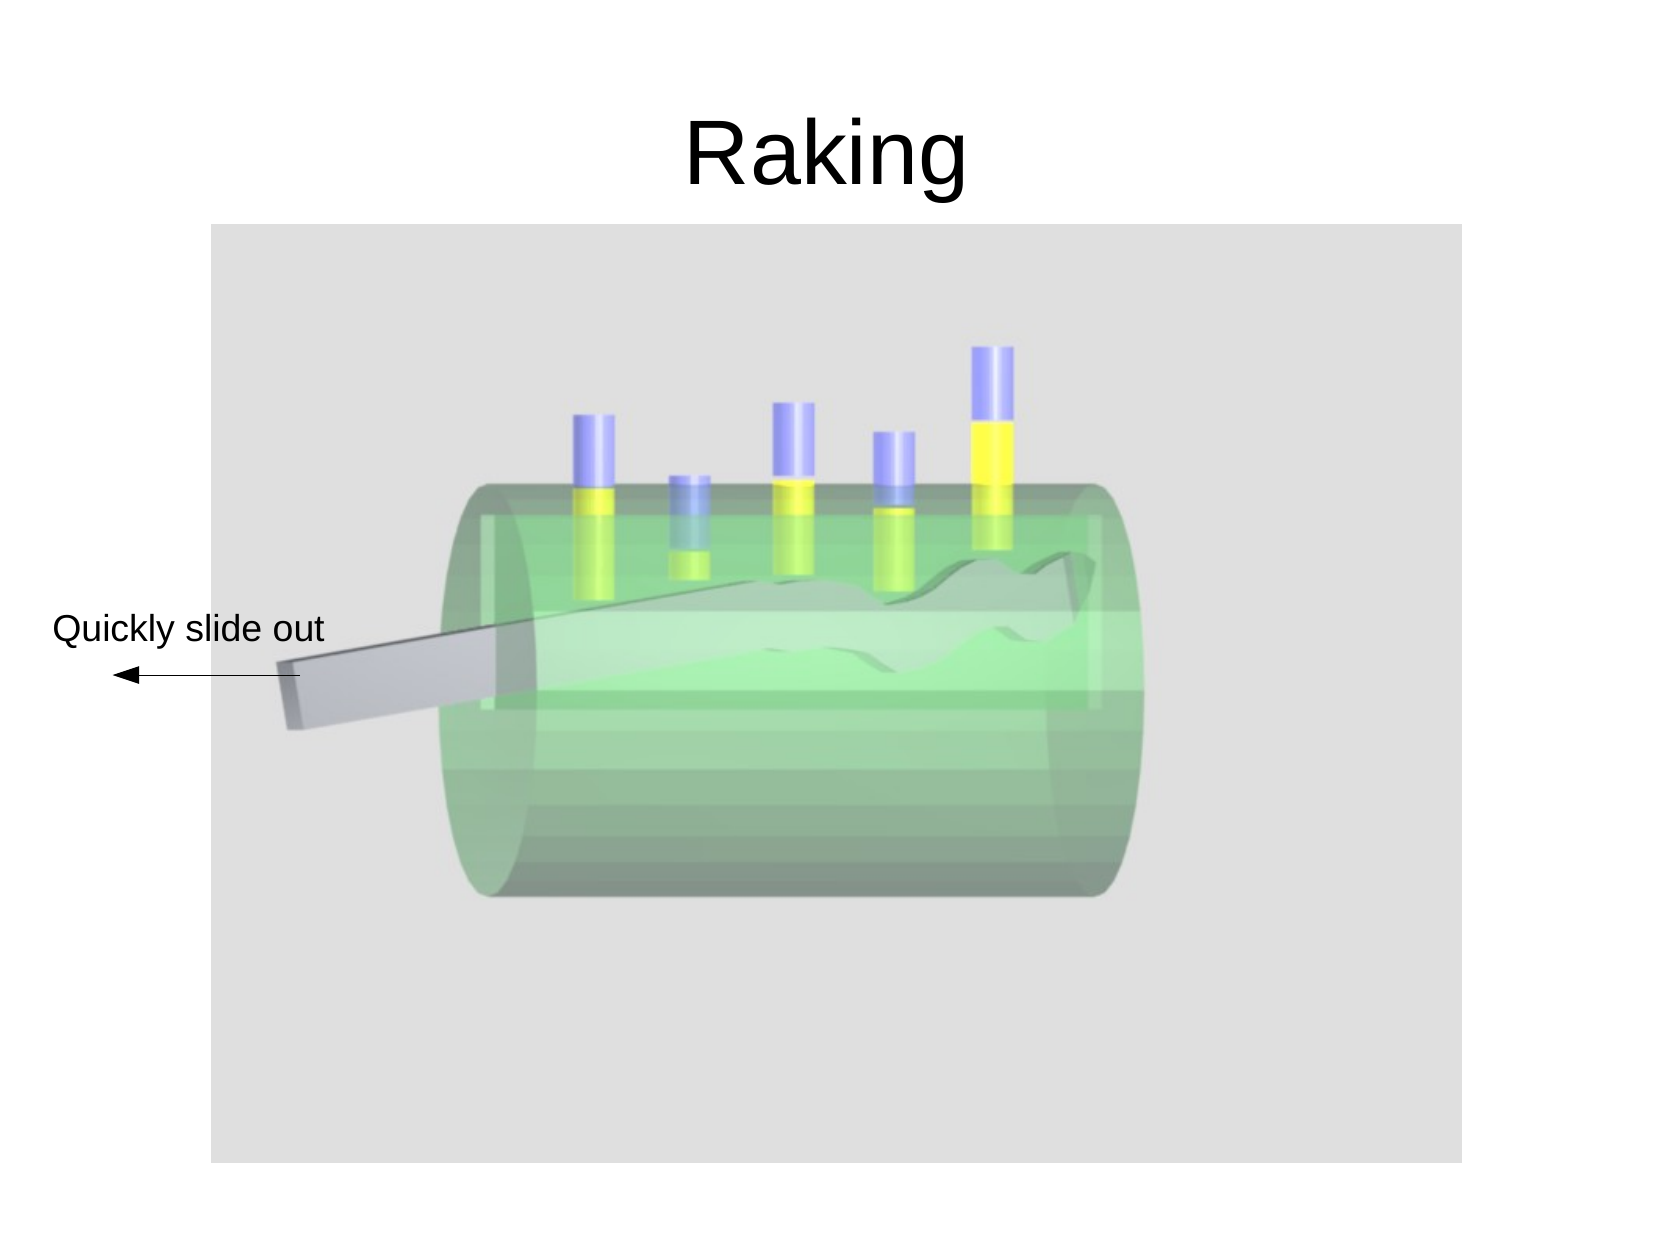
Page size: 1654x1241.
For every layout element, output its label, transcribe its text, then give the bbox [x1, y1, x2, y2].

title Raking [82, 56, 1571, 250]
picture [211, 224, 1462, 1163]
text_box Quickly slide out [37, 600, 340, 657]
